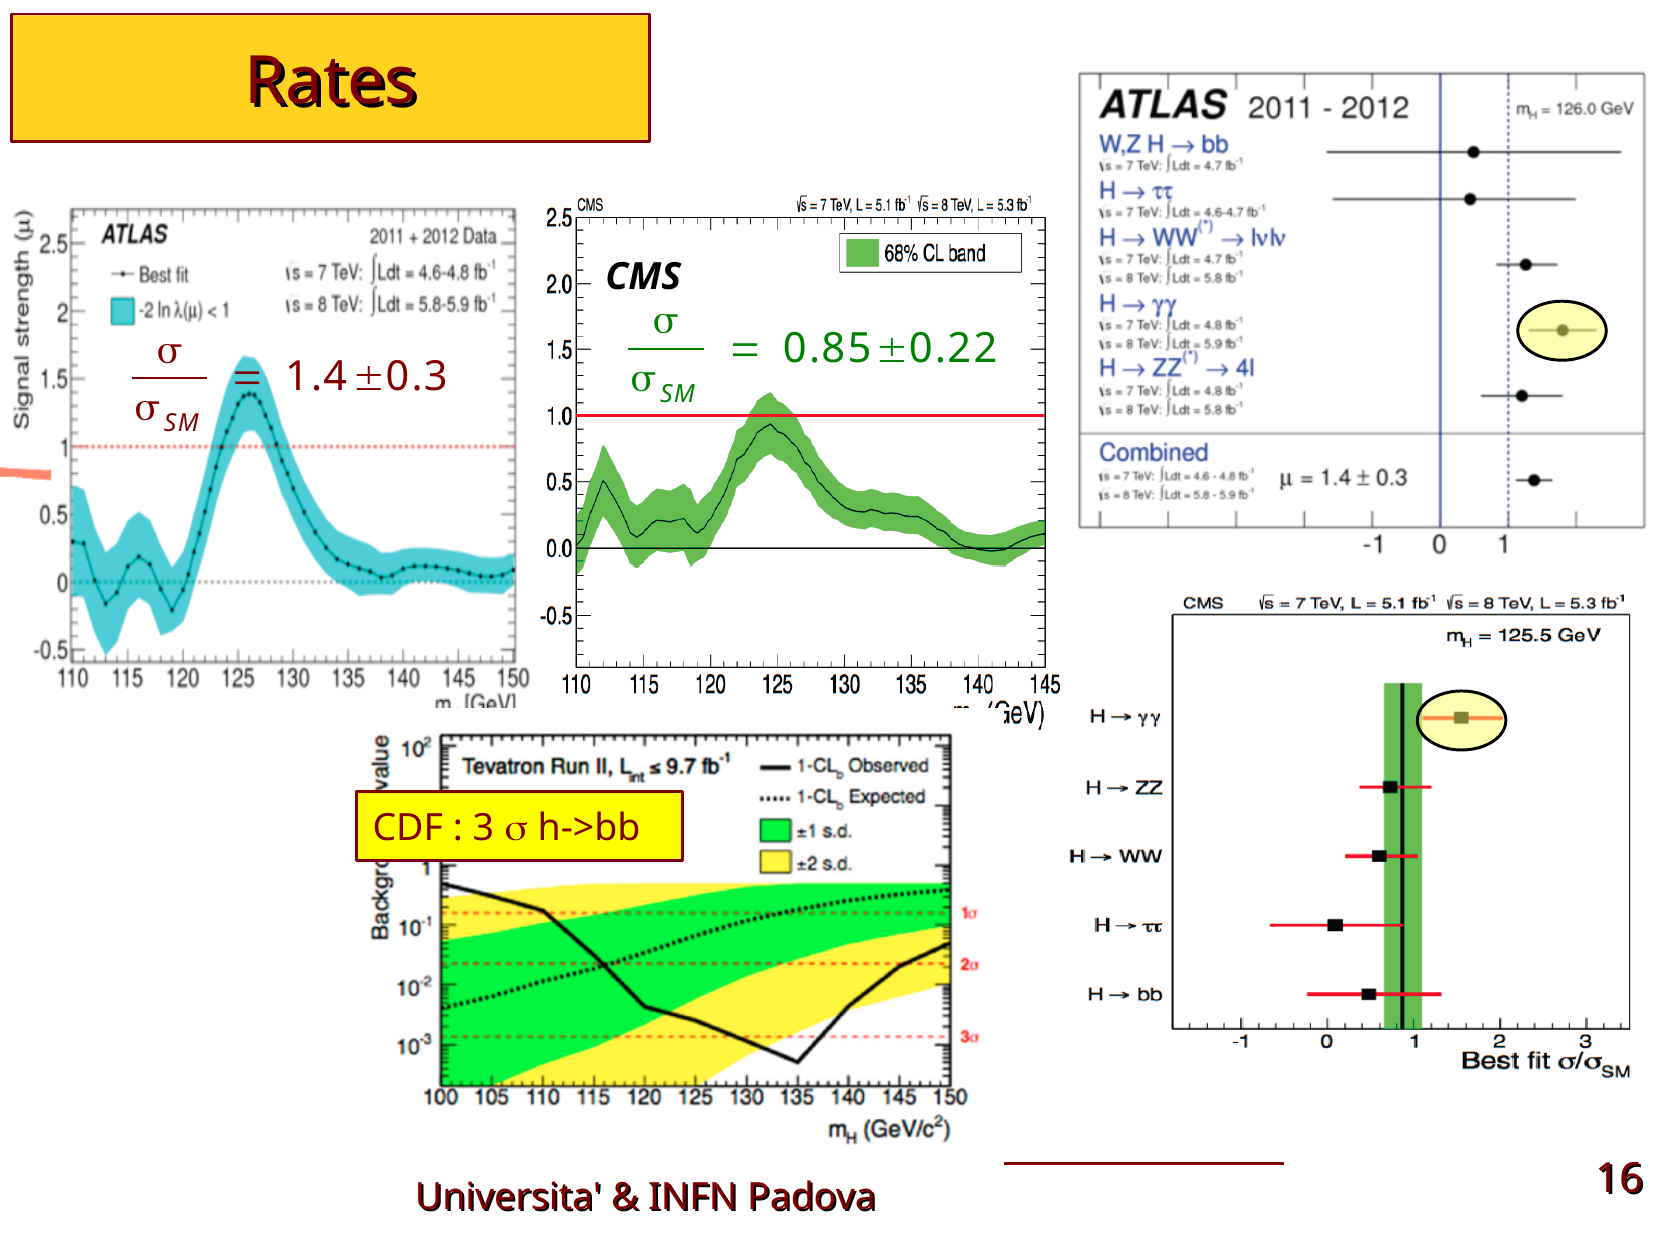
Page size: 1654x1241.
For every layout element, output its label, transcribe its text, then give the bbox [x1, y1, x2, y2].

text_box [1517, 301, 1607, 361]
chart [124, 324, 456, 437]
picture [0, 58, 1654, 1169]
text_box CDF : 3 s h->bb [356, 791, 683, 858]
chart [620, 295, 1006, 408]
title Rates [11, 13, 650, 142]
text_box CMS [590, 242, 705, 301]
text_box [1417, 690, 1506, 751]
